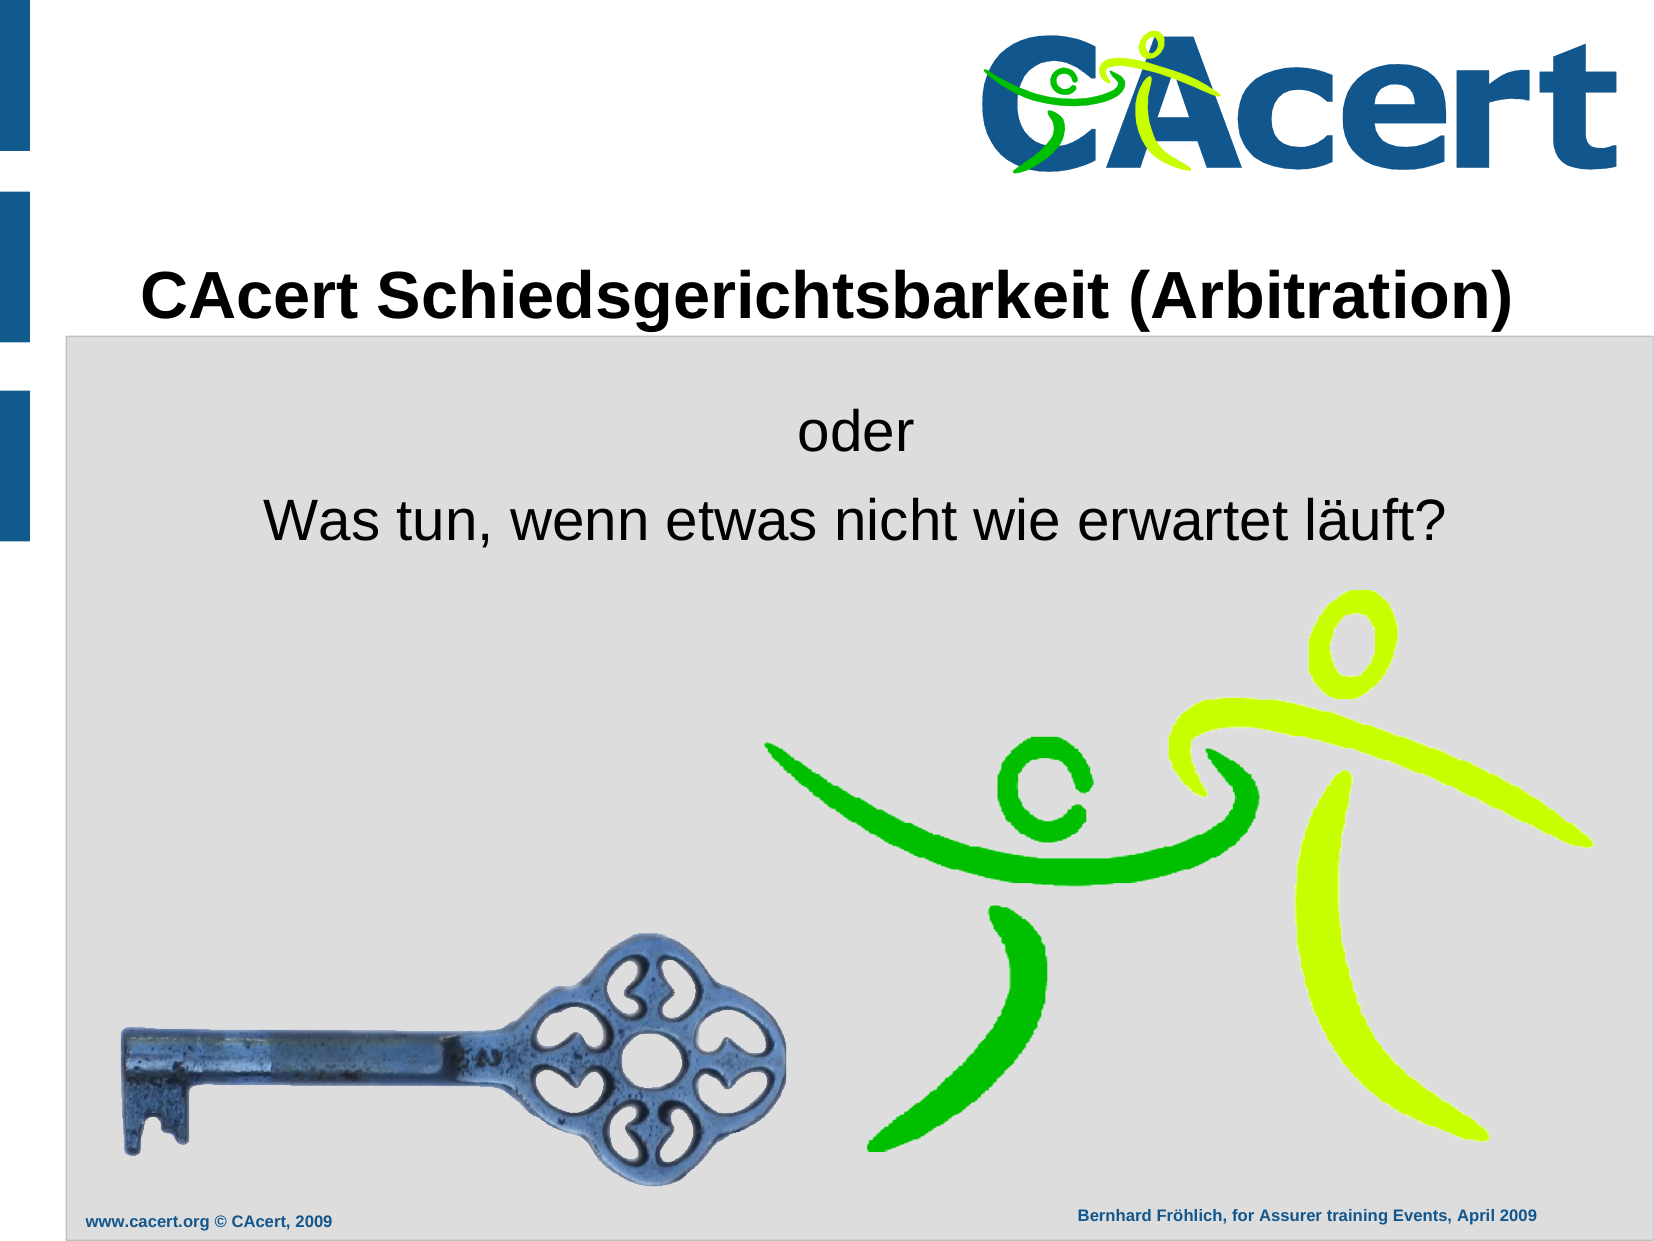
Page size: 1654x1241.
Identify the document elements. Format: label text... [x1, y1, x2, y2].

title CAcert Schiedsgerichtsbarkeit (Arbitration) [121, 174, 1533, 330]
picture [106, 590, 1595, 1203]
text_box oder Was tun, wenn etwas nicht wie erwartet läuft? [59, 330, 1654, 597]
